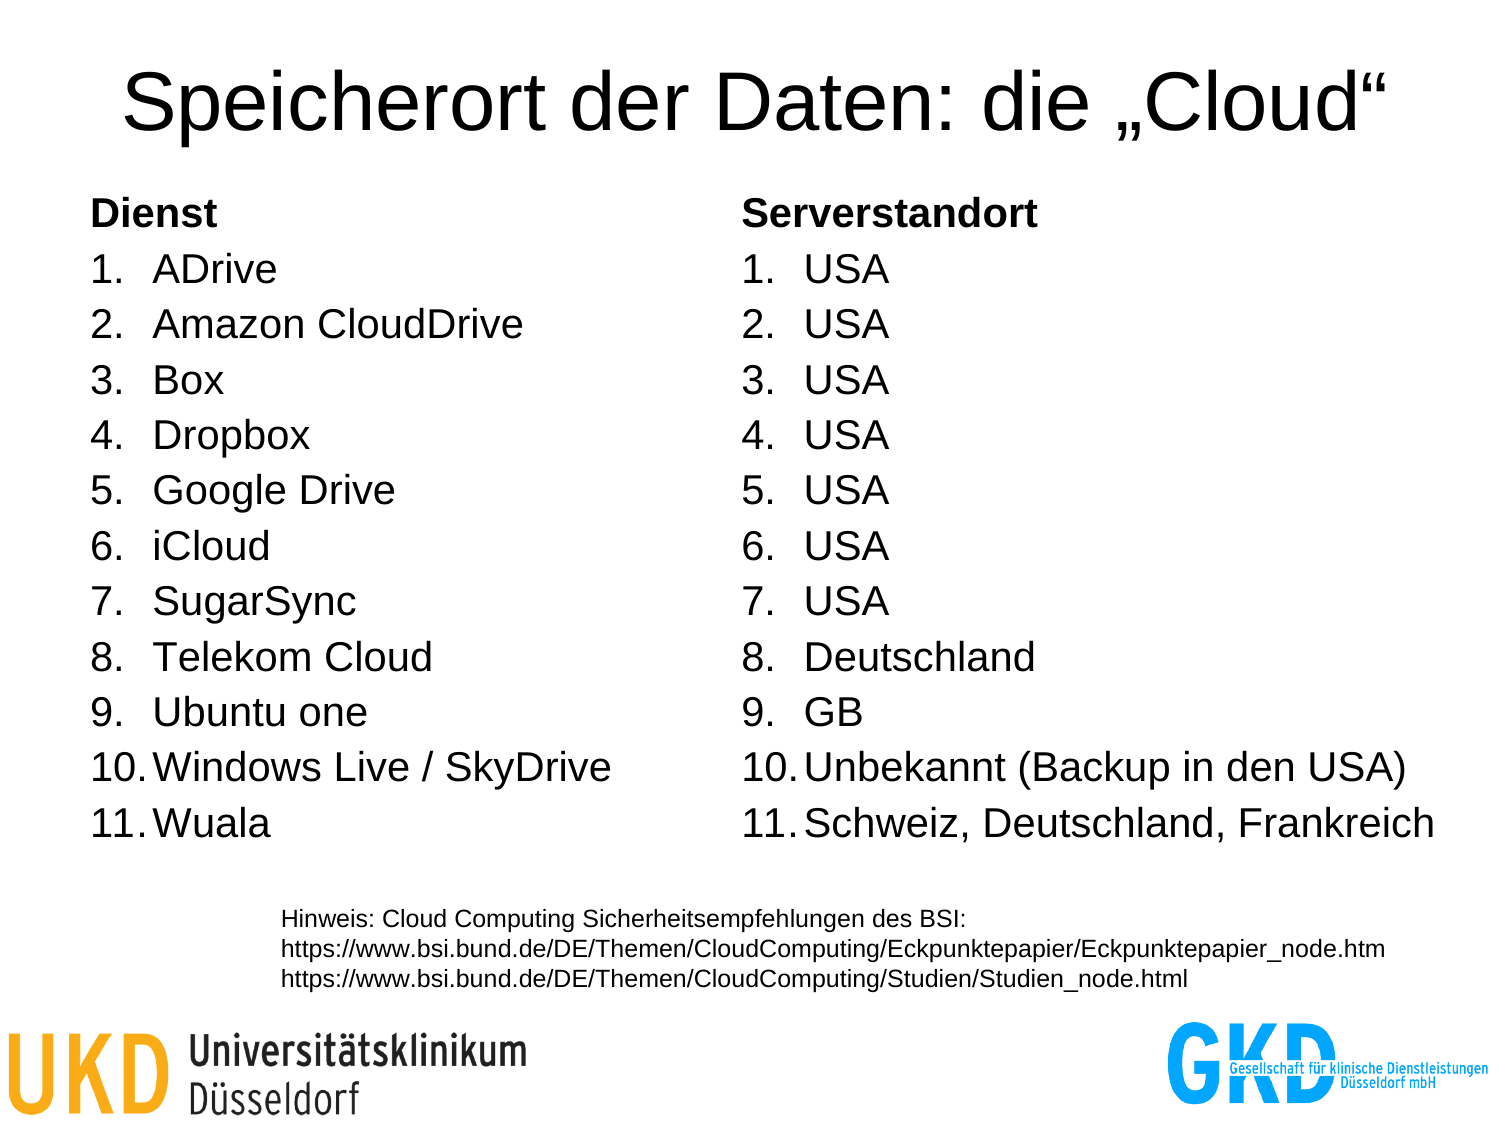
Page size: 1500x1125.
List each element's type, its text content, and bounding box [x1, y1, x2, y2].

title Speicherort der Daten: die „Cloud“ [75, 25, 1436, 169]
text_box Hinweis: Cloud Computing Sicherheitsempfehlungen des BSI: https://www.bsi.bund.de/DE/Themen/CloudComputing/Eckpunktepapier/Eckpunktepapier_node.htm https://www.bsi.bund.de/DE/Themen/CloudComputing/Studien/Studien_node.html [266, 894, 1404, 1000]
list Serverstandort USA USA USA USA USA USA USA Deutschland GB Unbekannt (Backup in den USA) Schweiz, Deutschland, Frankreich [726, 184, 1459, 928]
picture [0, 1023, 532, 1125]
picture [1163, 1006, 1500, 1125]
list Dienst ADrive Amazon CloudDrive Box Dropbox Google Drive iCloud SugarSync Telekom Cloud Ubuntu one Windows Live / SkyDrive Wuala [74, 184, 691, 928]
